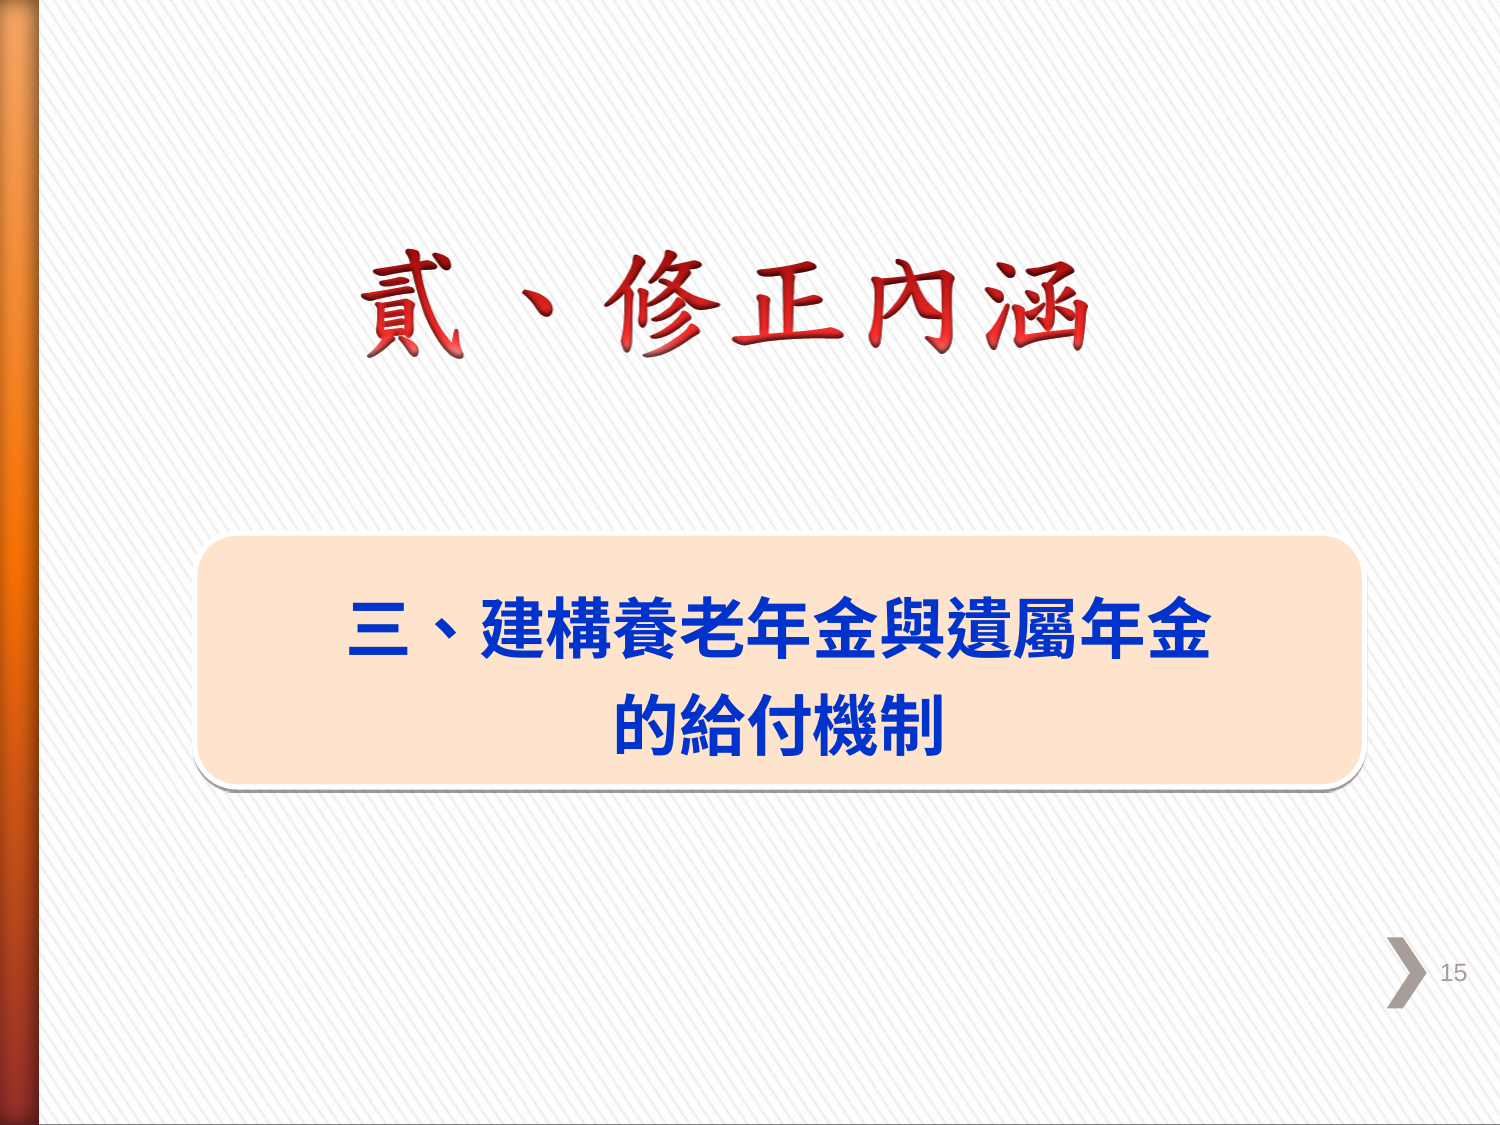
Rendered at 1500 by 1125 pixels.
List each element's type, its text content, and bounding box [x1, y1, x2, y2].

picture [0, 0, 1500, 1125]
text_box 三、建構養老年金與遺屬年金 的給付機制 [194, 533, 1365, 787]
text_box <編號> [1425, 941, 1488, 1002]
